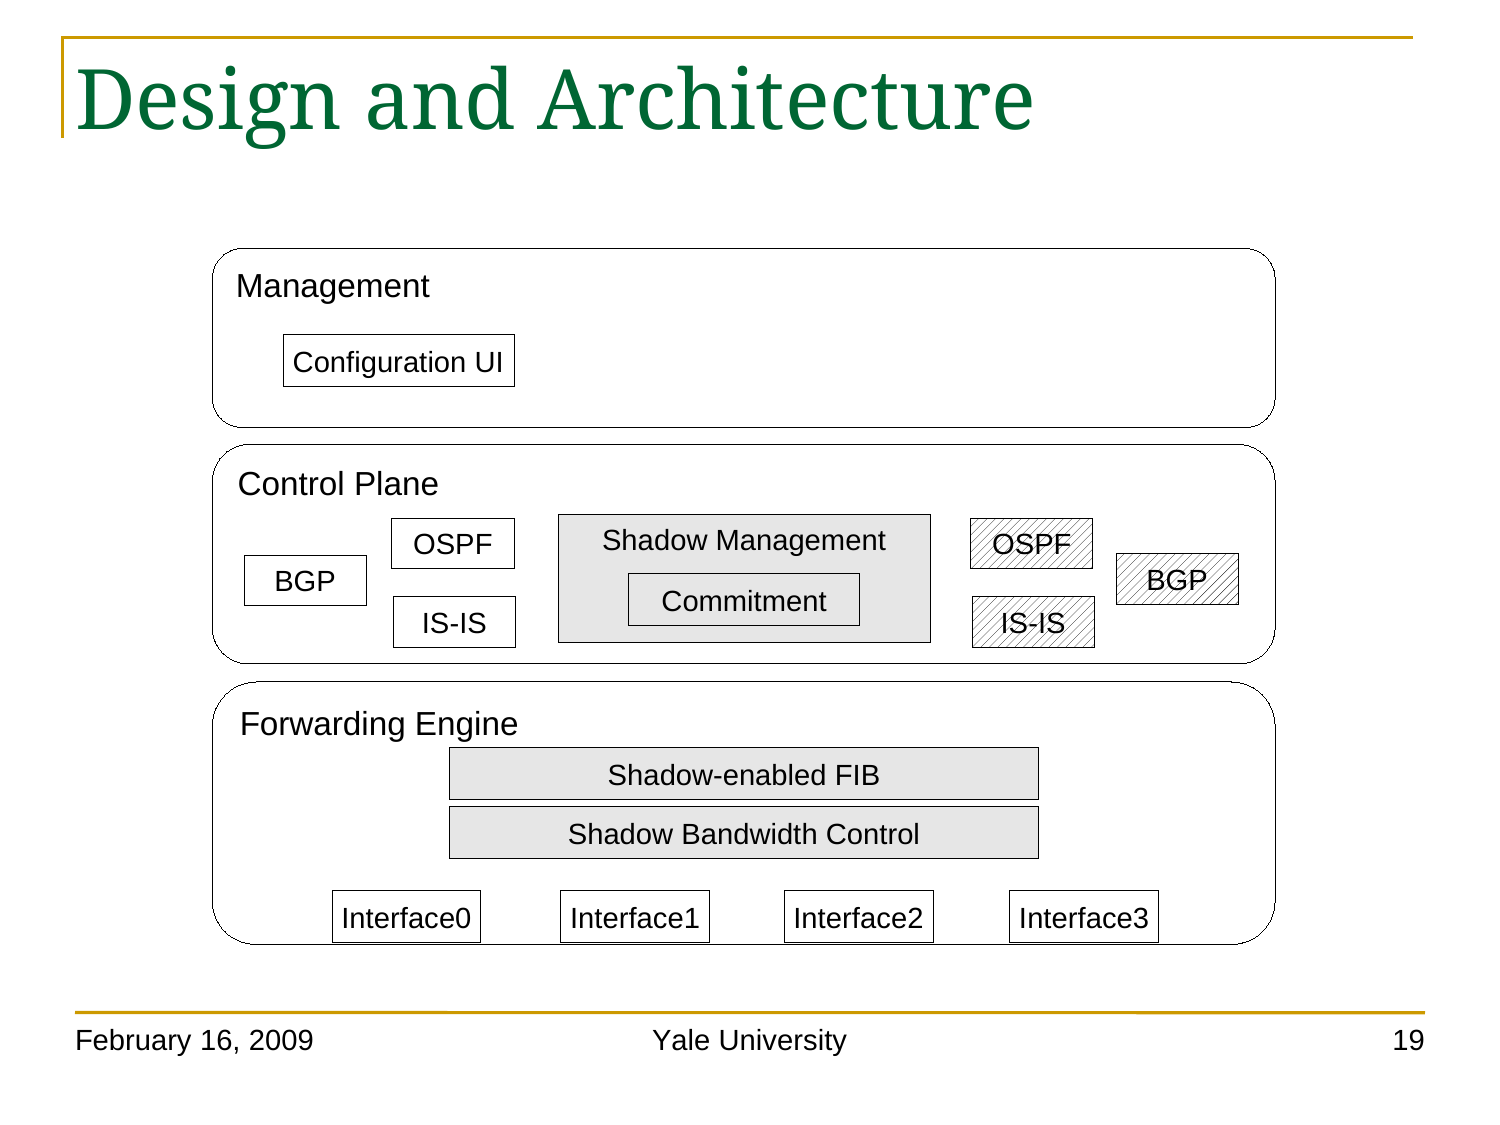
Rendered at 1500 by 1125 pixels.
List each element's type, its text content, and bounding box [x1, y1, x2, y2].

text_box Shadow Management [558, 514, 931, 643]
text_box Control Plane [212, 444, 1276, 664]
text_box Interface0 [332, 890, 481, 943]
text_box Shadow Bandwidth Control [449, 806, 1039, 859]
text_box Interface1 [560, 890, 710, 943]
text_box Configuration UI [283, 334, 515, 387]
text_box BGP [244, 555, 367, 606]
text_box Interface3 [1009, 890, 1159, 943]
text_box IS-IS [972, 596, 1095, 648]
text_box Shadow-enabled FIB [449, 747, 1039, 800]
text_box IS-IS [393, 596, 516, 648]
text_box Commitment [628, 573, 860, 626]
text_box OSPF [970, 518, 1093, 569]
text_box Forwarding Engine [212, 681, 1276, 945]
text_box Management [212, 248, 1276, 428]
text_box BGP [1116, 553, 1239, 605]
text_box OSPF [391, 518, 515, 569]
text_box Interface2 [784, 890, 934, 943]
title Design and Architecture [75, 45, 1425, 151]
